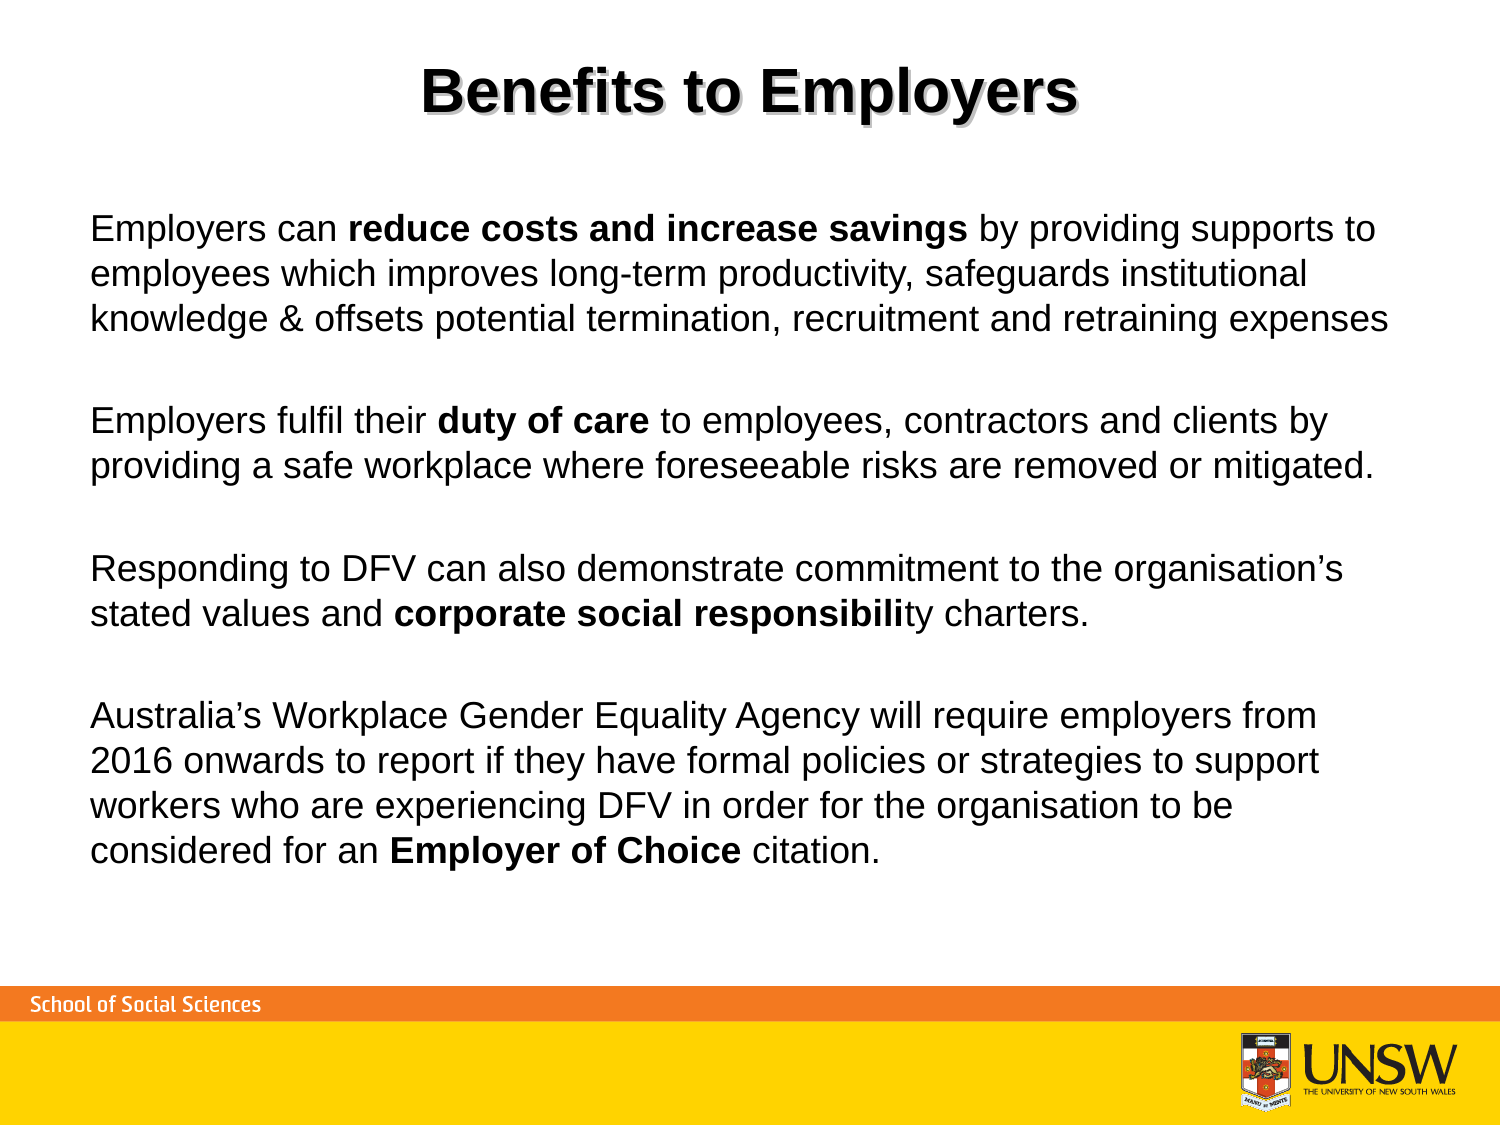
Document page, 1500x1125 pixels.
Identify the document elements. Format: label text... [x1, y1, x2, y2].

list Employers can reduce costs and increase savings by providing supports to employees which improves long-term productivity, safeguards institutional knowledge & offsets potential termination, recruitment and retraining expenses Employers fulfil their duty of care to employees, contractors and clients by providing a safe workplace where foreseeable risks are removed or mitigated. Responding to DFV can also demonstrate commitment to the organisation’s stated values and corporate social responsibility charters. Australia’s Workplace Gender Equality Agency will require employers from 2016 onwards to report if they have formal policies or strategies to support workers who are experiencing DFV in order for the organisation to be considered for an Employer of Choice citation. [75, 196, 1426, 953]
title Benefits to Employers [75, 42, 1426, 196]
